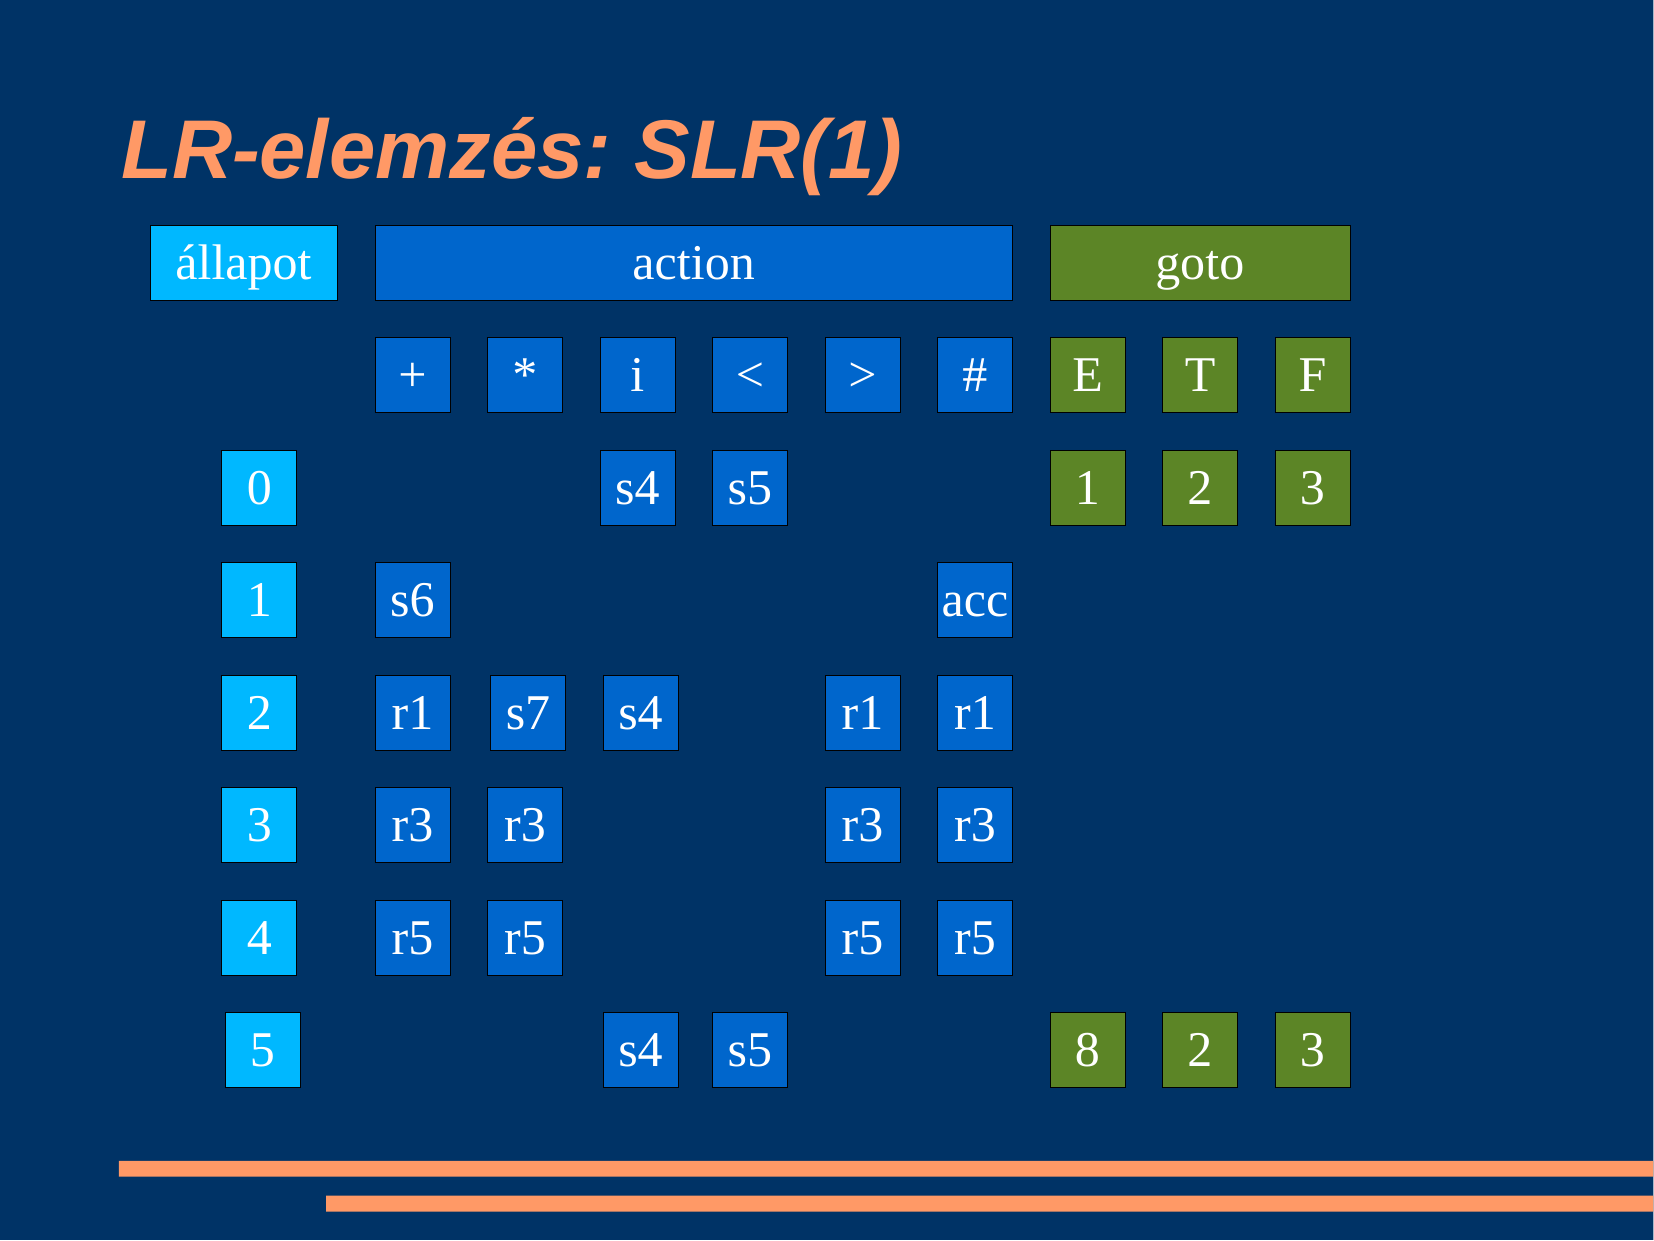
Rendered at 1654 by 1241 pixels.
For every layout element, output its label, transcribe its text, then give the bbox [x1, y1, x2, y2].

title LR-elemzés: SLR(1) [121, 46, 1534, 254]
text_box s5 [712, 1012, 788, 1088]
text_box acc [937, 562, 1013, 638]
text_box 3 [221, 787, 297, 863]
text_box 1 [1050, 450, 1126, 526]
text_box 8 [1050, 1012, 1126, 1088]
text_box r1 [937, 675, 1013, 751]
text_box i [600, 337, 676, 413]
text_box goto [1050, 225, 1351, 301]
text_box s4 [603, 675, 679, 751]
text_box 3 [1275, 450, 1351, 526]
text_box r1 [375, 675, 451, 751]
text_box r3 [825, 787, 901, 863]
text_box 4 [221, 900, 297, 976]
text_box r3 [487, 787, 563, 863]
text_box r5 [487, 900, 563, 976]
text_box r3 [375, 787, 451, 863]
text_box + [375, 337, 451, 413]
text_box E [1050, 337, 1126, 413]
text_box 2 [1162, 1012, 1238, 1088]
text_box r1 [825, 675, 901, 751]
text_box # [937, 337, 1013, 413]
text_box 2 [1162, 450, 1238, 526]
text_box 5 [225, 1012, 301, 1088]
text_box állapot [150, 225, 338, 301]
text_box s6 [375, 562, 451, 638]
text_box 3 [1275, 1012, 1351, 1088]
text_box F [1275, 337, 1351, 413]
text_box 0 [221, 450, 297, 526]
text_box r5 [937, 900, 1013, 976]
text_box > [825, 337, 901, 413]
text_box r5 [375, 900, 451, 976]
text_box s5 [712, 450, 788, 526]
text_box r5 [825, 900, 901, 976]
text_box < [712, 337, 788, 413]
text_box 1 [221, 562, 297, 638]
text_box s4 [603, 1012, 679, 1088]
text_box 2 [221, 675, 297, 751]
text_box s7 [490, 675, 566, 751]
text_box r3 [937, 787, 1013, 863]
text_box * [487, 337, 563, 413]
text_box s4 [600, 450, 676, 526]
text_box action [375, 225, 1013, 301]
text_box T [1162, 337, 1238, 413]
